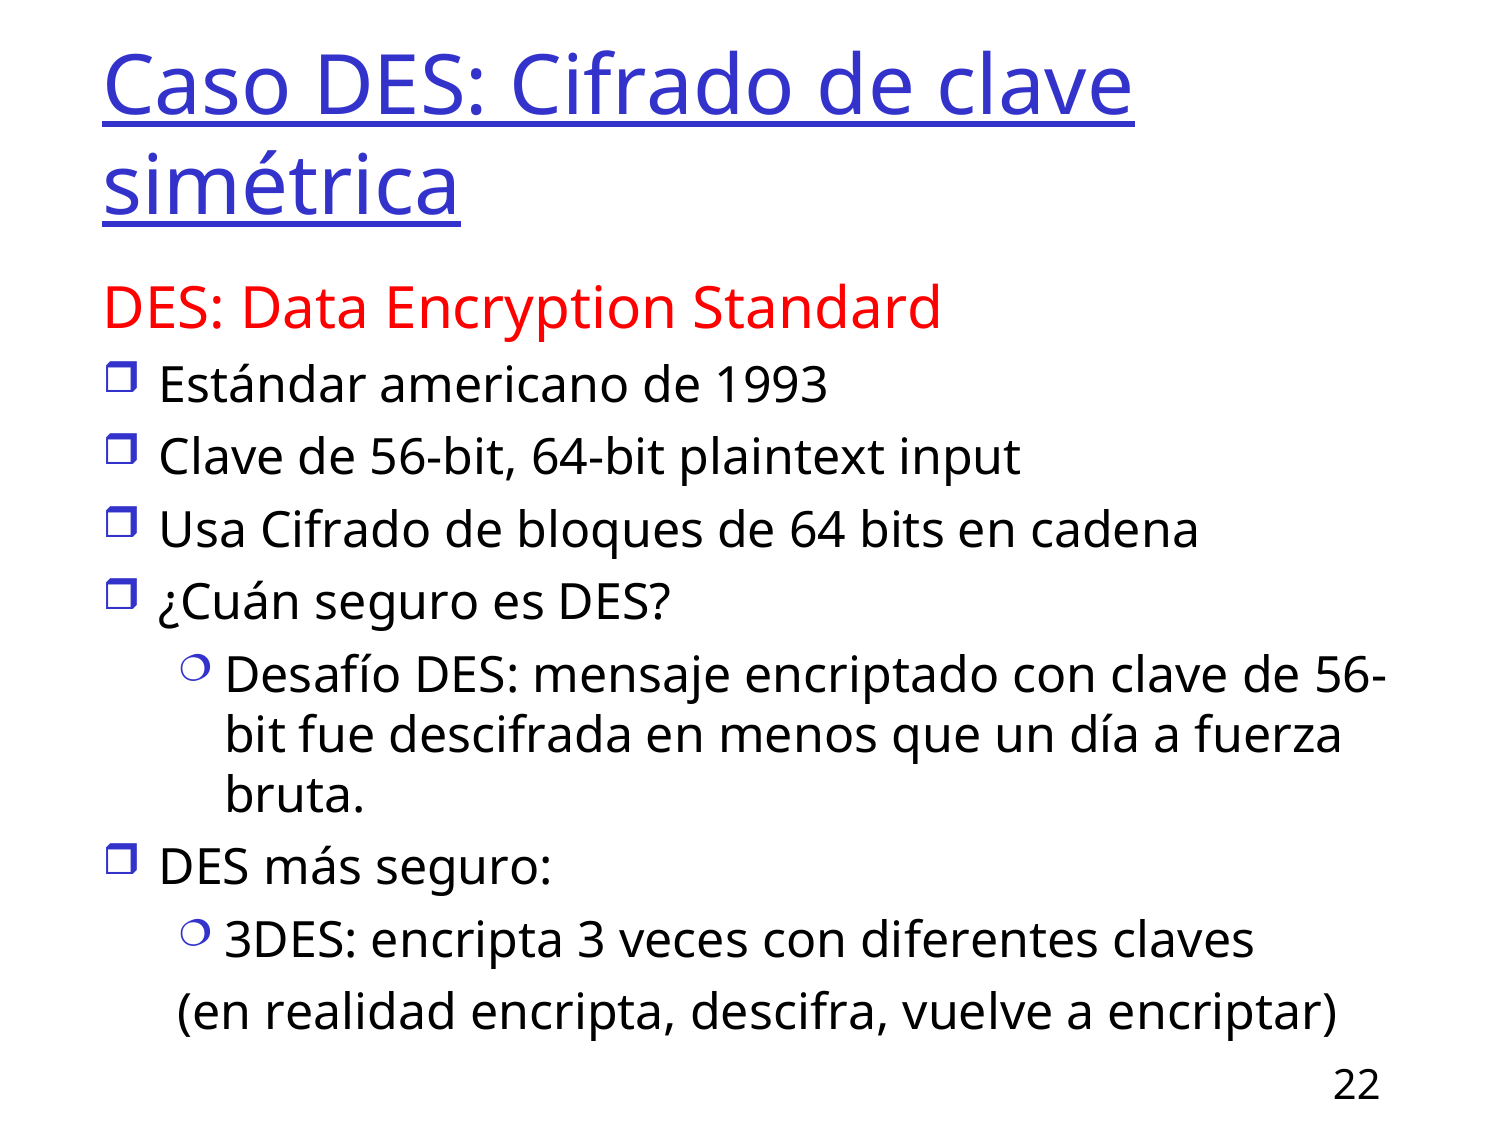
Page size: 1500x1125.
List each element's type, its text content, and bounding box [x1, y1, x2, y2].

title Caso DES: Cifrado de clave simétrica [87, 15, 1363, 247]
list DES: Data Encryption Standard Estándar americano de 1993 Clave de 56-bit, 64-bit plaintext input Usa Cifrado de bloques de 64 bits en cadena ¿Cuán seguro es DES? Desafío DES: mensaje encriptado con clave de 56-bit fue descifrada en menos que un día a fuerza bruta. DES más seguro: 3DES: encripta 3 veces con diferentes claves (en realidad encripta, descifra, vuelve a encriptar) [87, 262, 1425, 1059]
